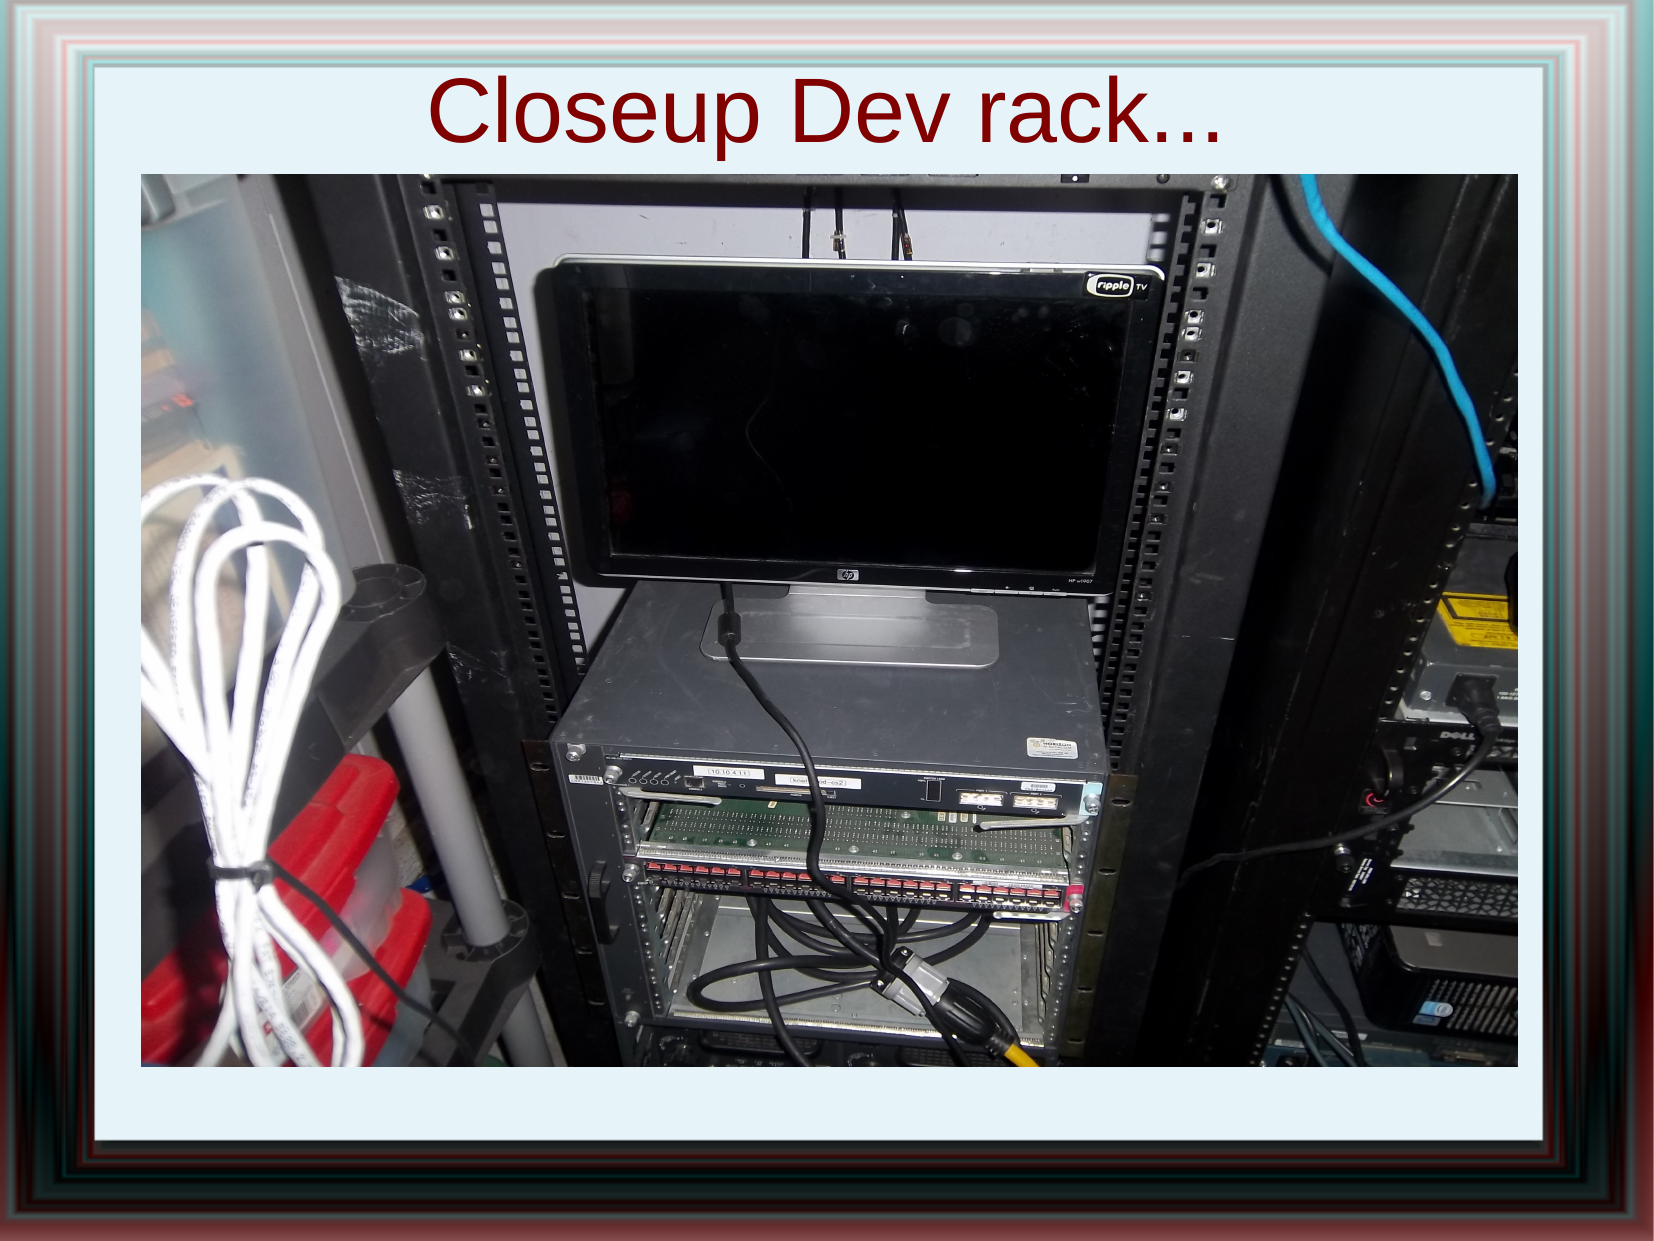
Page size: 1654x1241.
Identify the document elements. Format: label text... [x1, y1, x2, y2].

picture [0, 0, 1654, 1241]
title Closeup Dev rack... [118, 59, 1536, 163]
